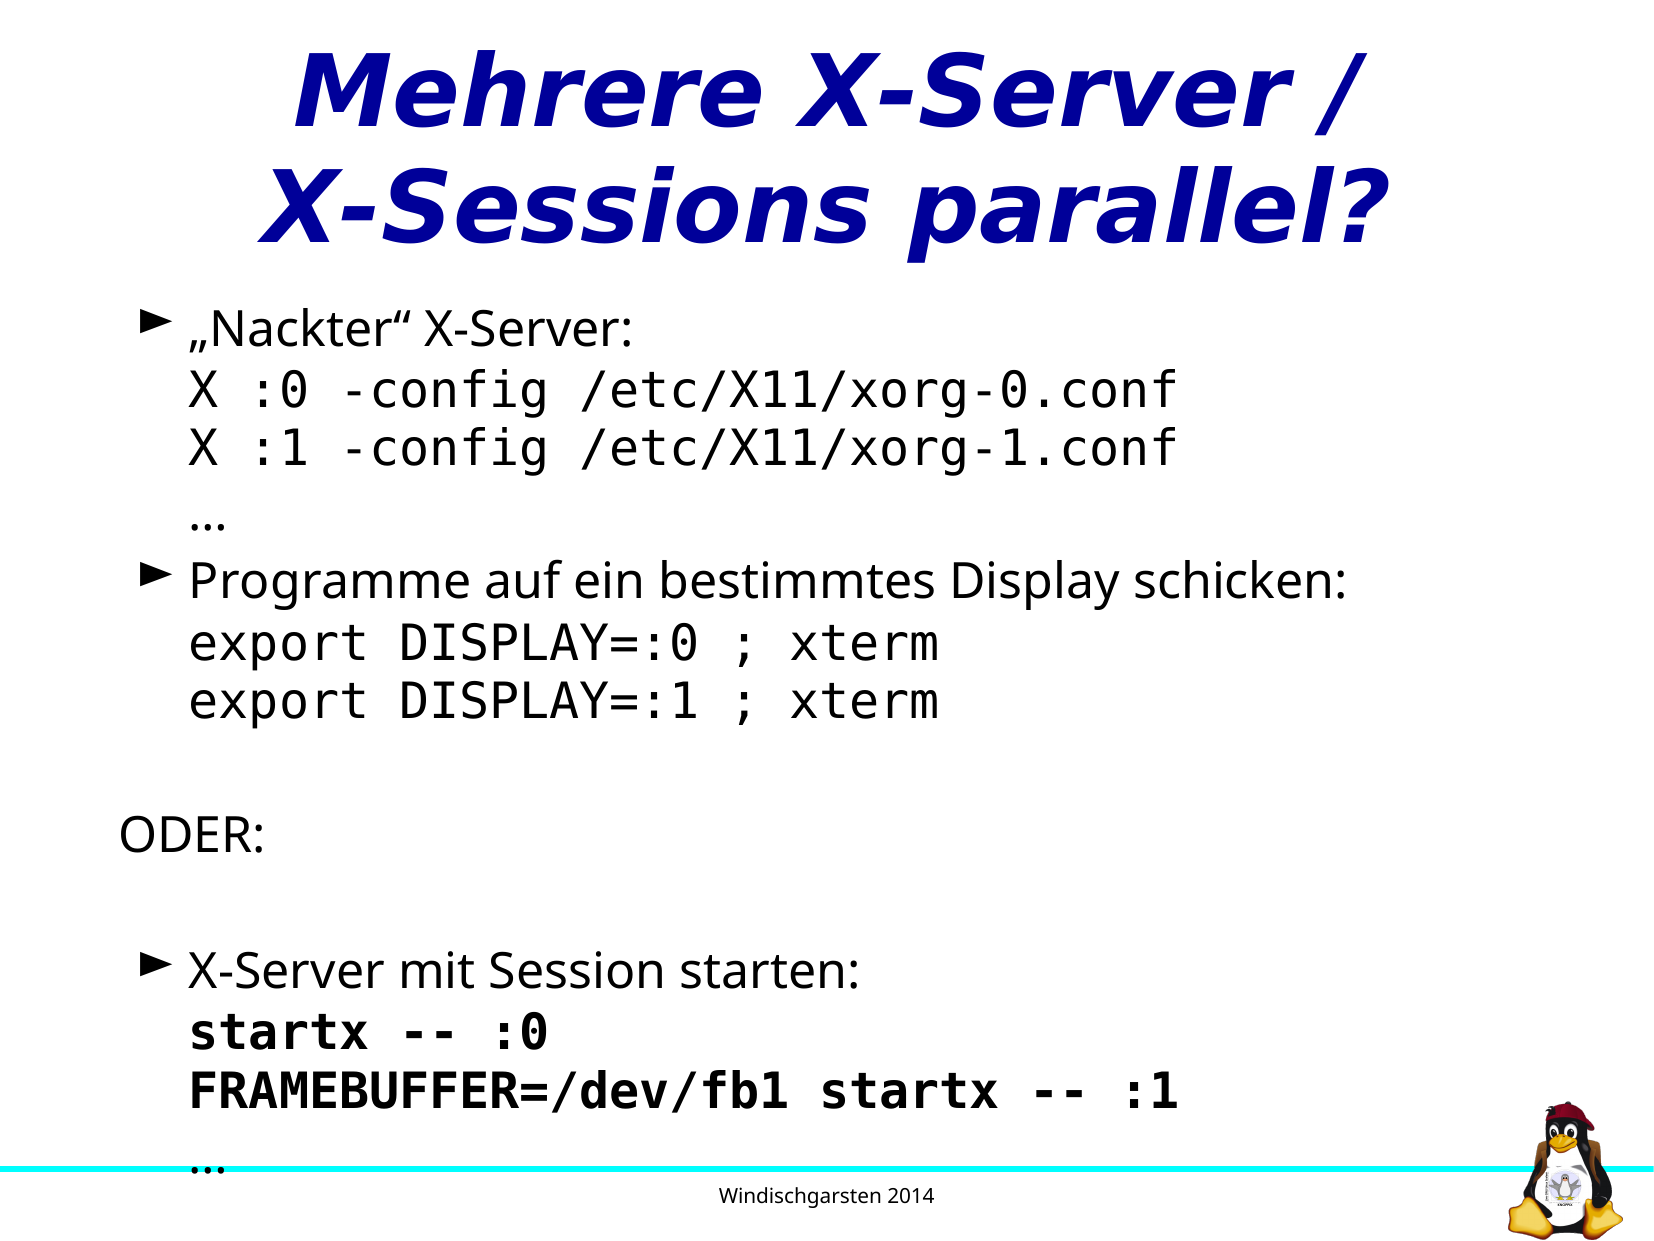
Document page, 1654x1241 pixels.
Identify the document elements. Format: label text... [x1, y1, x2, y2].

list „Nackter“ X-Server: X :0 -config /etc/X11/xorg-0.conf X :1 -config /etc/X11/xorg-1.conf … Programme auf ein bestimmtes Display schicken: export DISPLAY=:0 ; xterm export DISPLAY=:1 ; xterm ODER: X-Server mit Session starten: startx -- :0 FRAMEBUFFER=/dev/fb1 startx -- :1 … [118, 292, 1558, 1192]
picture [1505, 1100, 1625, 1241]
title Mehrere X-Server / X-Sessions parallel? [121, 33, 1534, 267]
